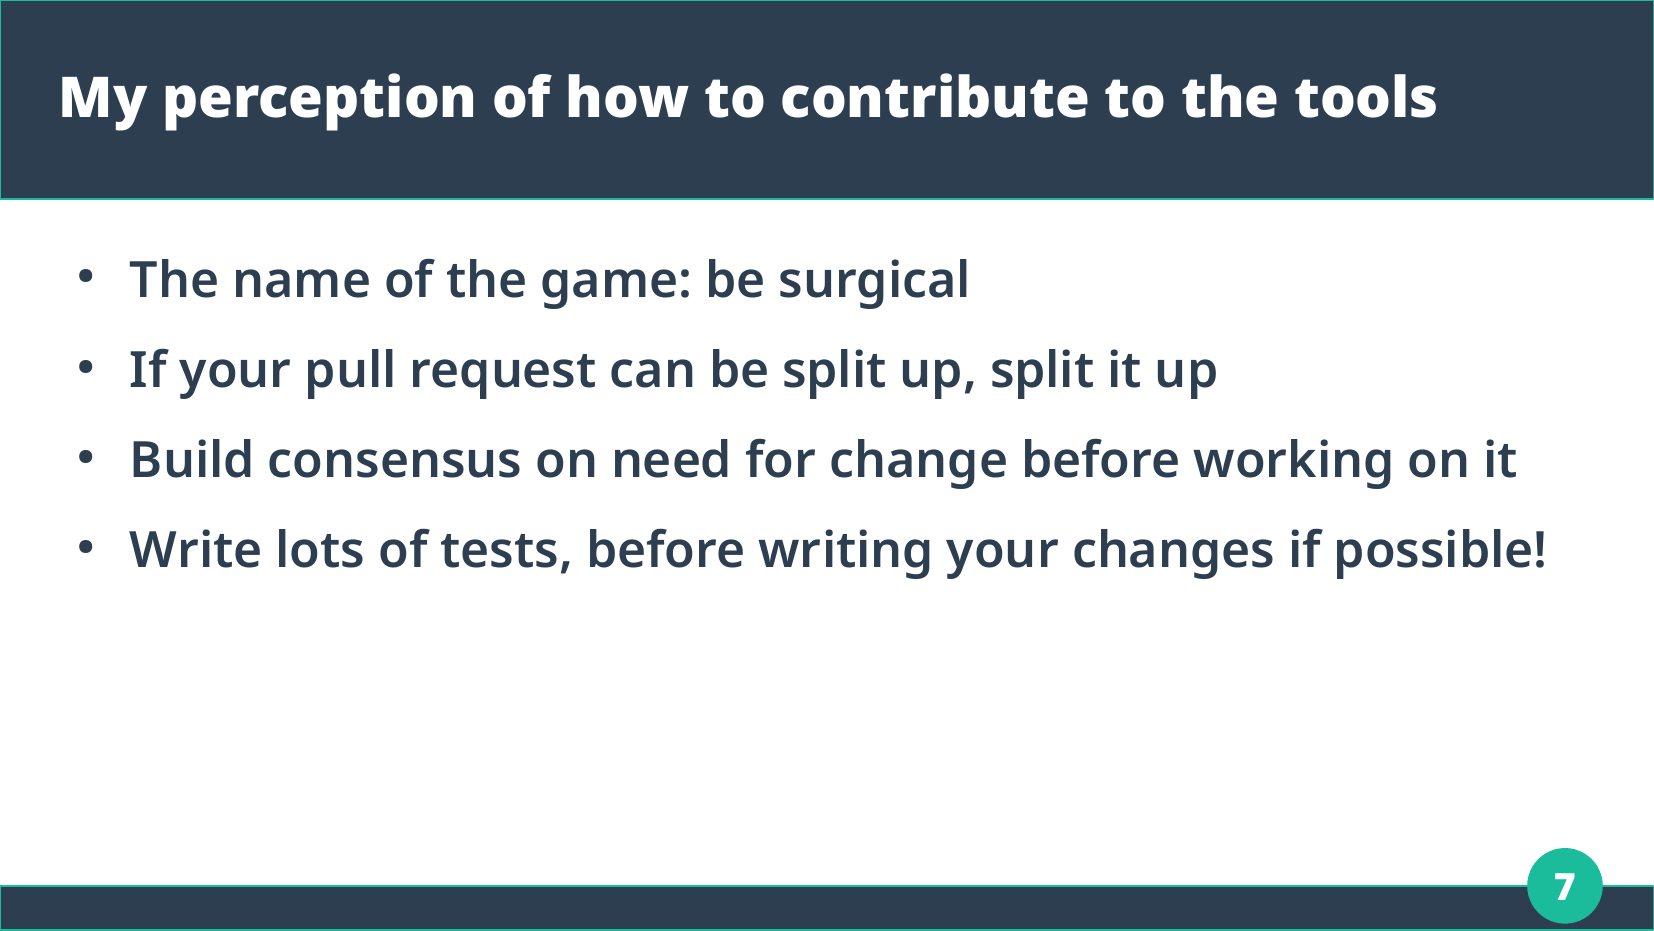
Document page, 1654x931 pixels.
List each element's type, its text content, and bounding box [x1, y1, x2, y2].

list The name of the game: be surgical If your pull request can be split up, split it up Build consensus on need for change before working on it Write lots of tests, before writing your changes if possible! [59, 243, 1595, 864]
title My perception of how to contribute to the tools [59, 37, 1595, 155]
